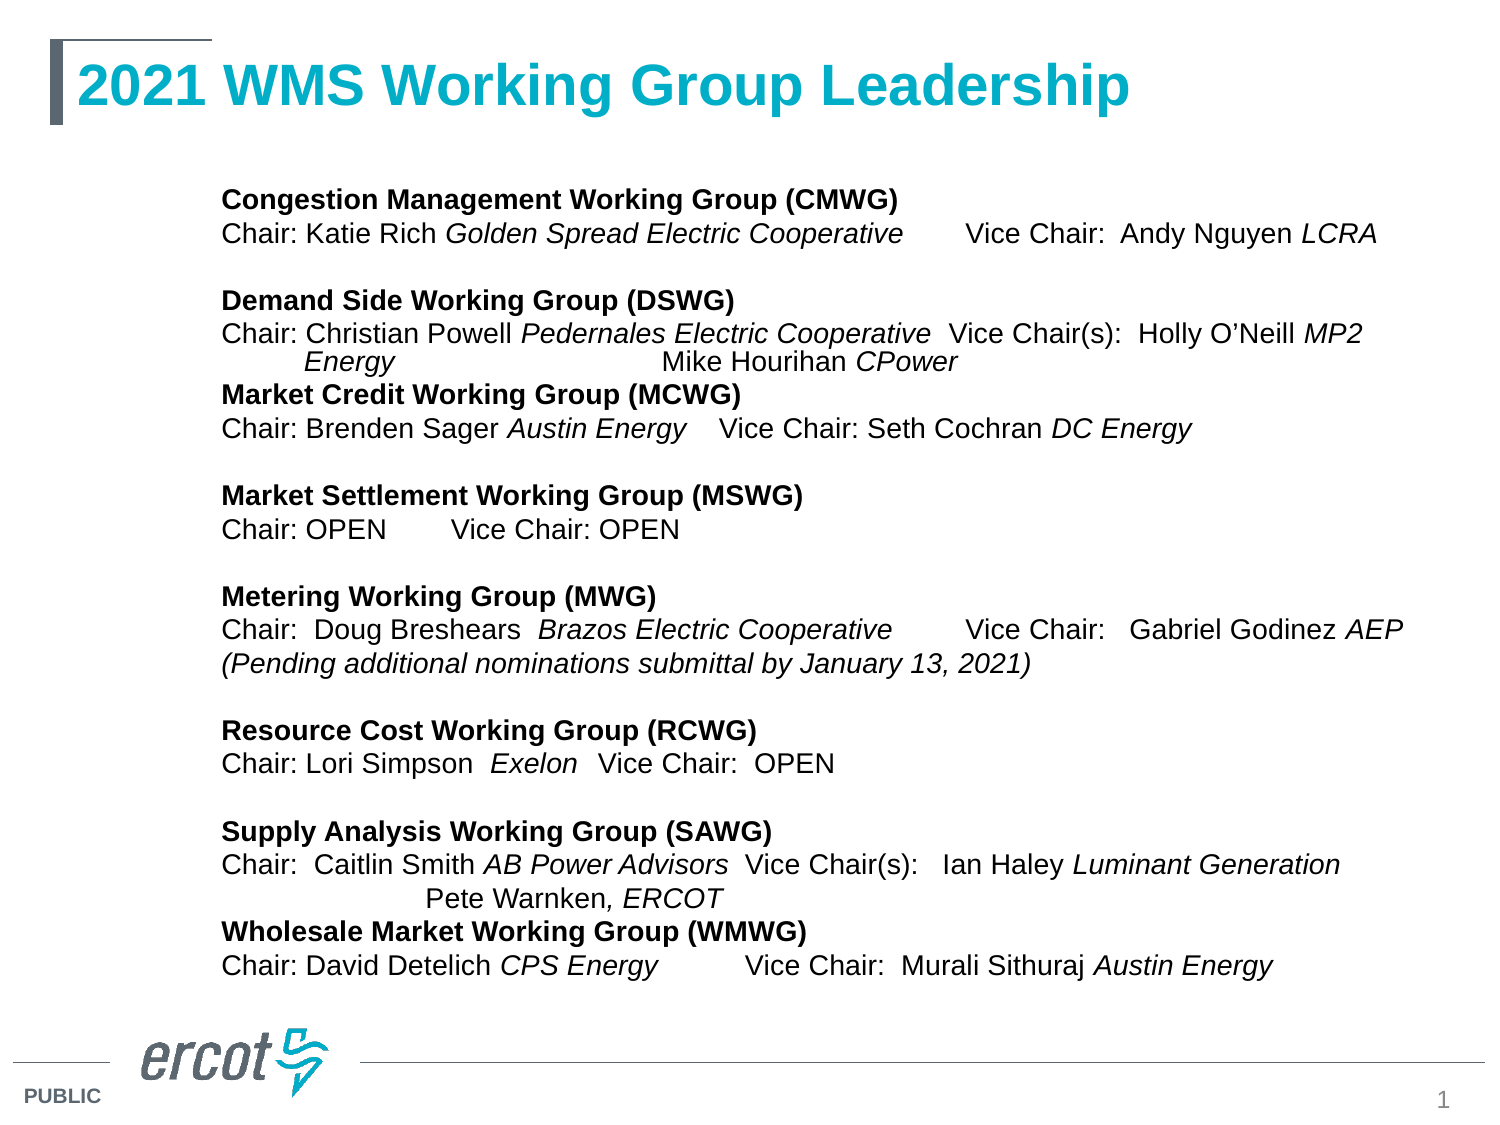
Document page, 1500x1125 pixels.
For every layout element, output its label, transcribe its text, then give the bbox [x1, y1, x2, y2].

text_box [1400, 1076, 1488, 1113]
list Congestion Management Working Group (CMWG) Chair: Katie Rich Golden Spread Electric Cooperative Vice Chair: Andy Nguyen LCRA Demand Side Working Group (DSWG) Chair: Christian Powell Pedernales Electric Cooperative Vice Chair(s): Holly O’Neill MP2 Energy Mike Hourihan CPower Market Credit Working Group (MCWG) Chair: Brenden Sager Austin Energy Vice Chair: Seth Cochran DC Energy Market Settlement Working Group (MSWG) Chair: OPEN Vice Chair: OPEN Metering Working Group (MWG) Chair: Doug Breshears Brazos Electric Cooperative Vice Chair: Gabriel Godinez AEP (Pending additional nominations submittal by January 13, 2021) Resource Cost Working Group (RCWG) Chair: Lori Simpson Exelon Vice Chair: OPEN Supply Analysis Working Group (SAWG) Chair: Caitlin Smith AB Power Advisors Vice Chair(s): Ian Haley Luminant Generation Pete Warnken, ERCOT Wholesale Market Working Group (WMWG) Chair: David Detelich CPS Energy Vice Chair: Murali Sithuraj Austin Energy [50, 149, 1451, 1026]
title 2021 WMS Working Group Leadership [62, 39, 1450, 126]
